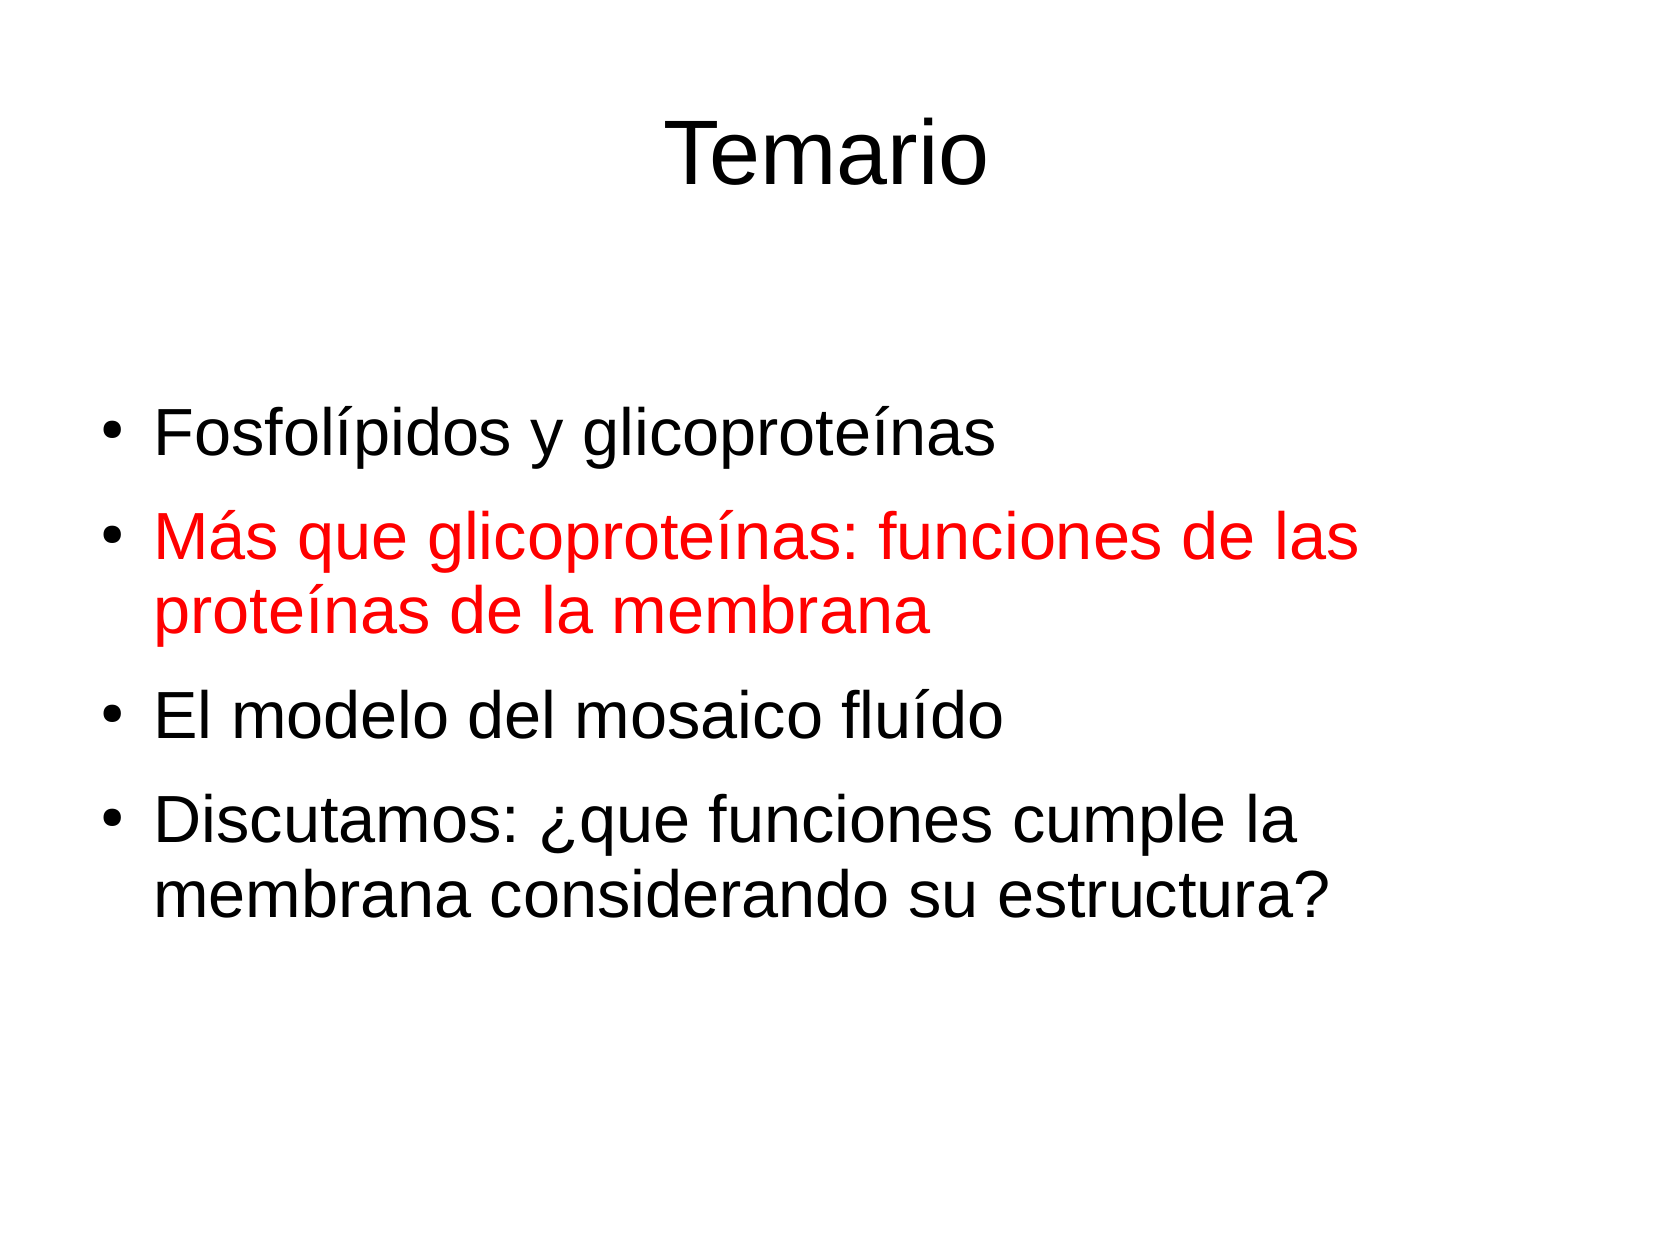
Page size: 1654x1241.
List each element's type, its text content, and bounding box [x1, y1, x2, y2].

list Fosfolípidos y glicoproteínas Más que glicoproteínas: funciones de las proteínas de la membrana El modelo del mosaico fluído Discutamos: ¿que funciones cumple la membrana considerando su estructura? [82, 290, 1571, 1109]
title Temario [82, 49, 1571, 257]
